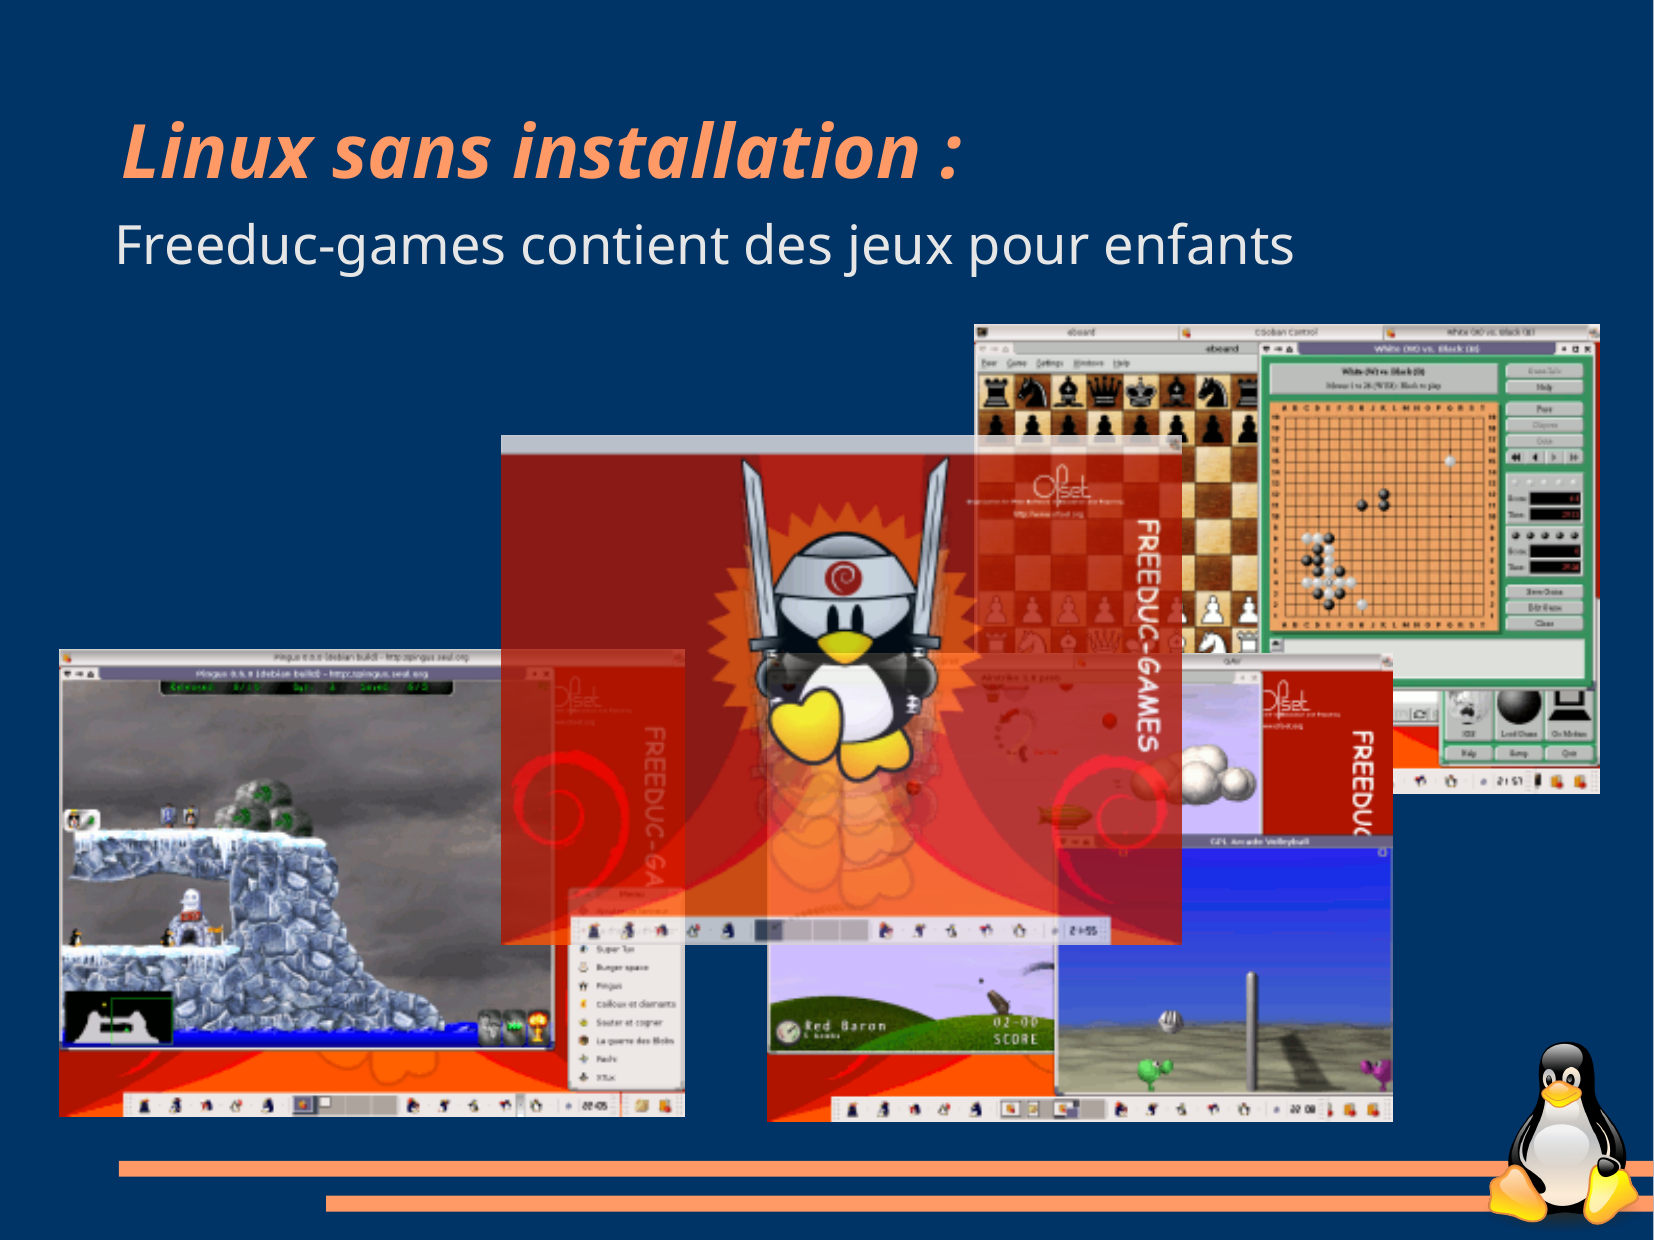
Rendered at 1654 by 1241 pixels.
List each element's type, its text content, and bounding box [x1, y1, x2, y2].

picture [1476, 1033, 1649, 1241]
title Linux sans installation : [121, 46, 1534, 206]
picture [59, 324, 1600, 1123]
list Freeduc-games contient des jeux pour enfants [96, 206, 1536, 325]
